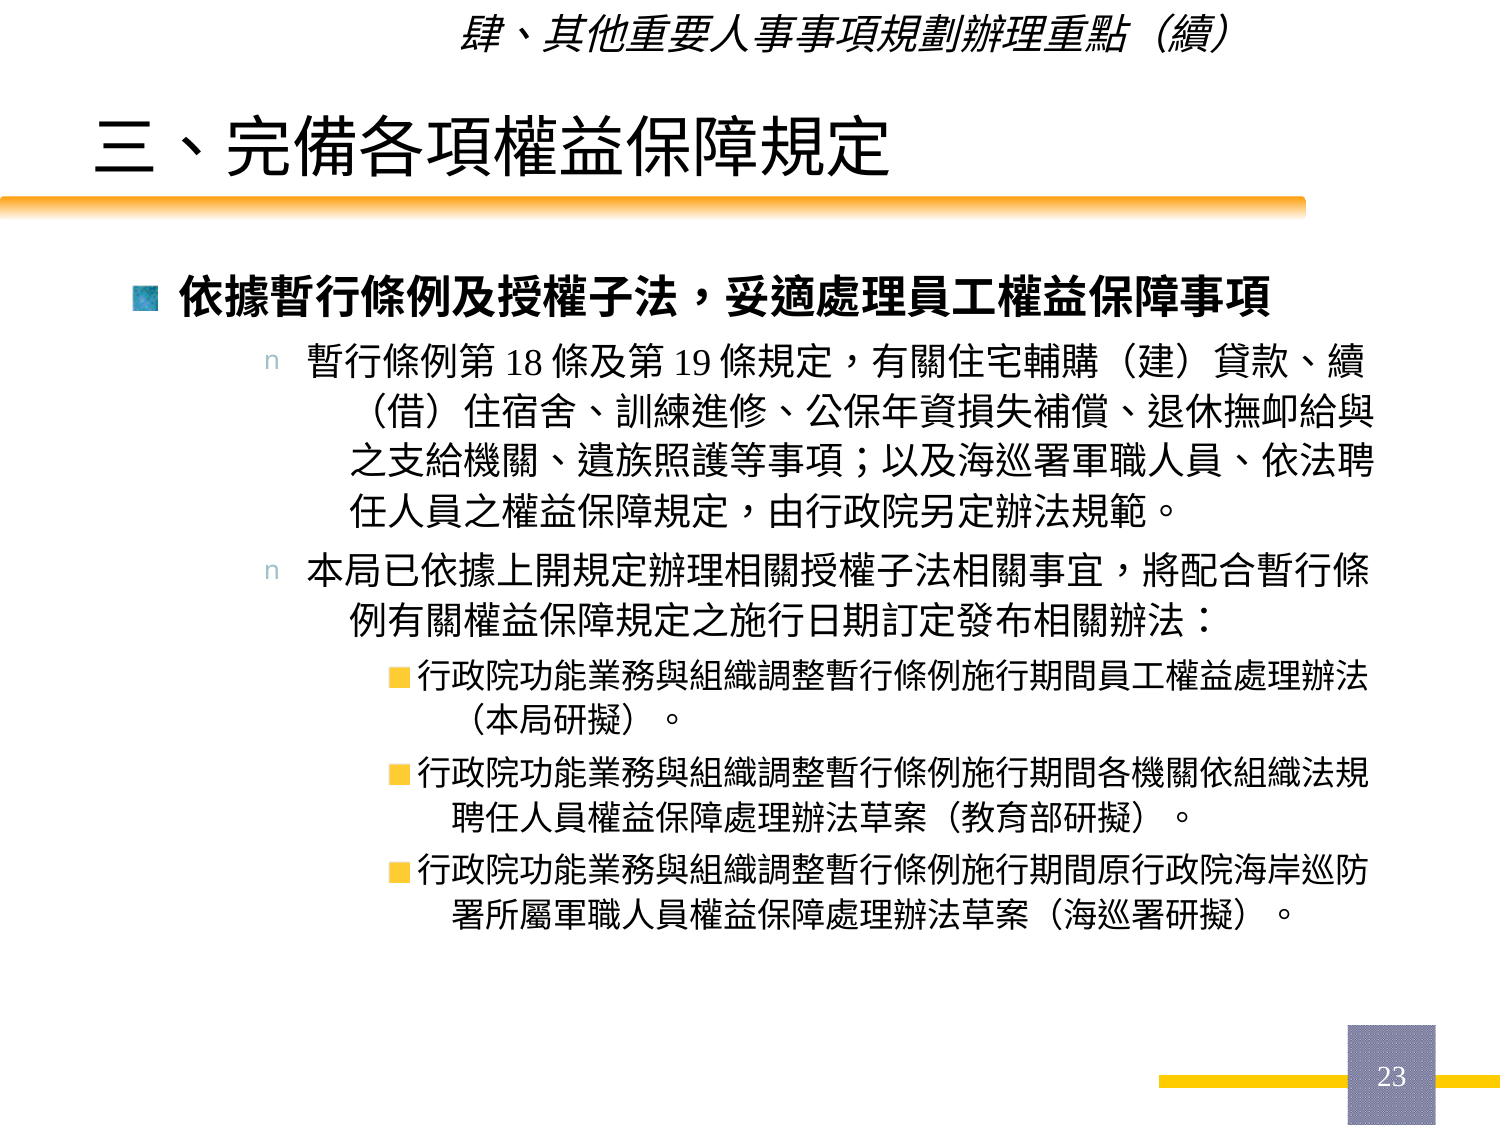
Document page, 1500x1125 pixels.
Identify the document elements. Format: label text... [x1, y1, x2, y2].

text_box 肆、其他重要人事事項規劃辦理重點（續） [442, 0, 1447, 66]
title 三、完備各項權益保障規定 [76, 54, 1500, 193]
list 依據暫行條例及授權子法，妥適處理員工權益保障事項 暫行條例第18條及第19條規定，有關住宅輔購（建）貸款、續（借）住宿舍、訓練進修、公保年資損失補償、退休撫卹給與之支給機關、遺族照護等事項；以及海巡署軍職人員、依法聘任人員之權益保障規定，由行政院另定辦法規範。 本局已依據上開規定辦理相關授權子法相關事宜，將配合暫行條例有關權益保障規定之施行日期訂定發布相關辦法： 行政院功能業務與組織調整暫行條例施行期間員工權益處理辦法（本局研擬）。 行政院功能業務與組織調整暫行條例施行期間各機關依組織法規聘任人員權益保障處理辦法草案（教育部研擬）。 行政院功能業務與組織調整暫行條例施行期間原行政院海岸巡防署所屬軍職人員權益保障處理辦法草案（海巡署研擬）。 [112, 255, 1401, 1063]
text_box [1347, 1025, 1436, 1125]
